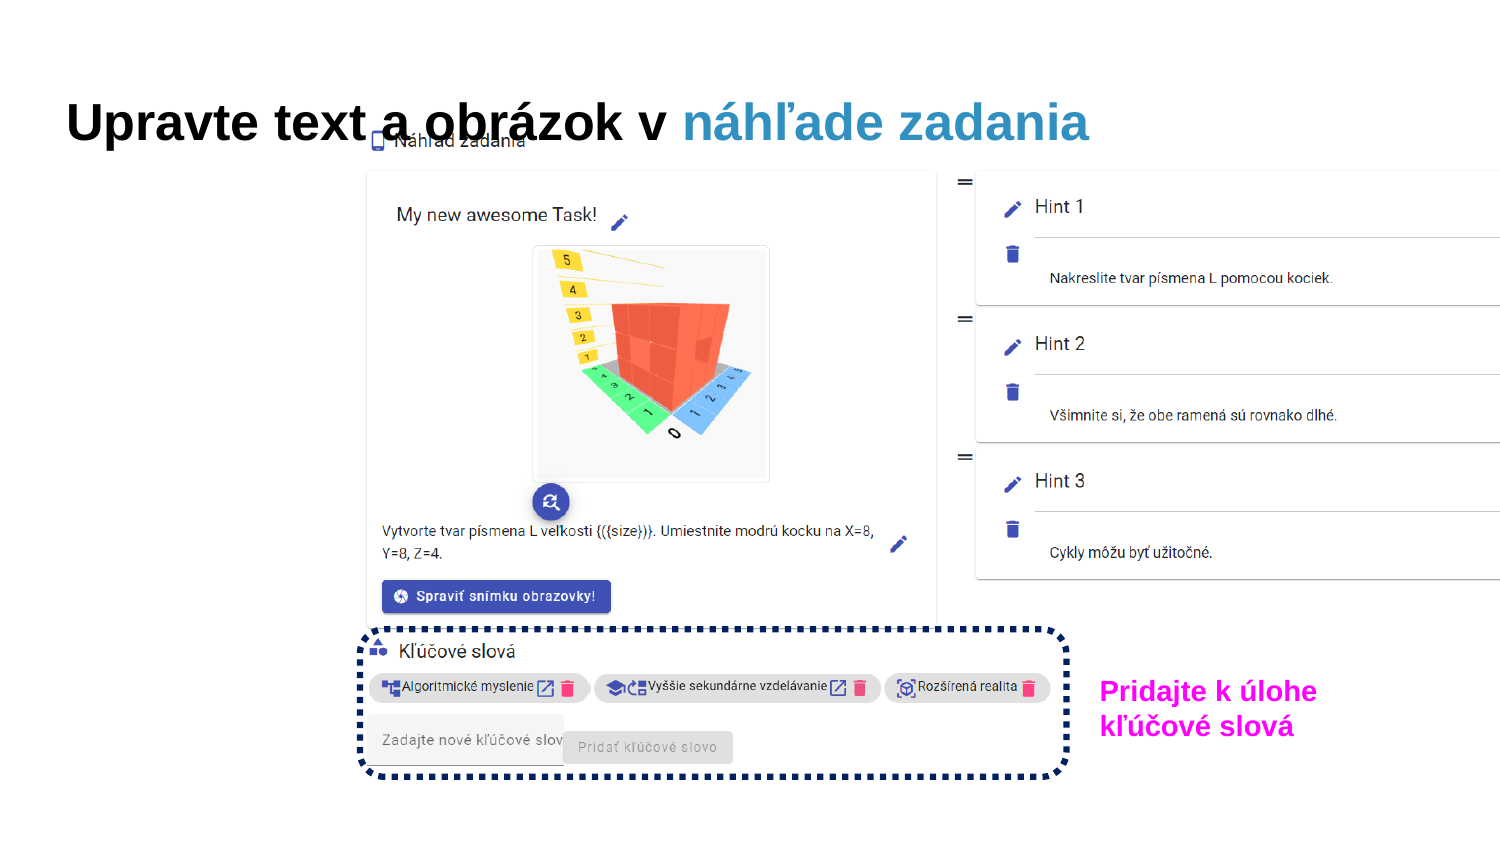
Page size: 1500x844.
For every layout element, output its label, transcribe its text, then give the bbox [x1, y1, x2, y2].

title Upravte text a obrázok v náhľade zadania [51, 72, 1449, 167]
picture [355, 121, 1500, 782]
text_box Pridajte k úlohe kľúčové slová [1084, 656, 1449, 758]
